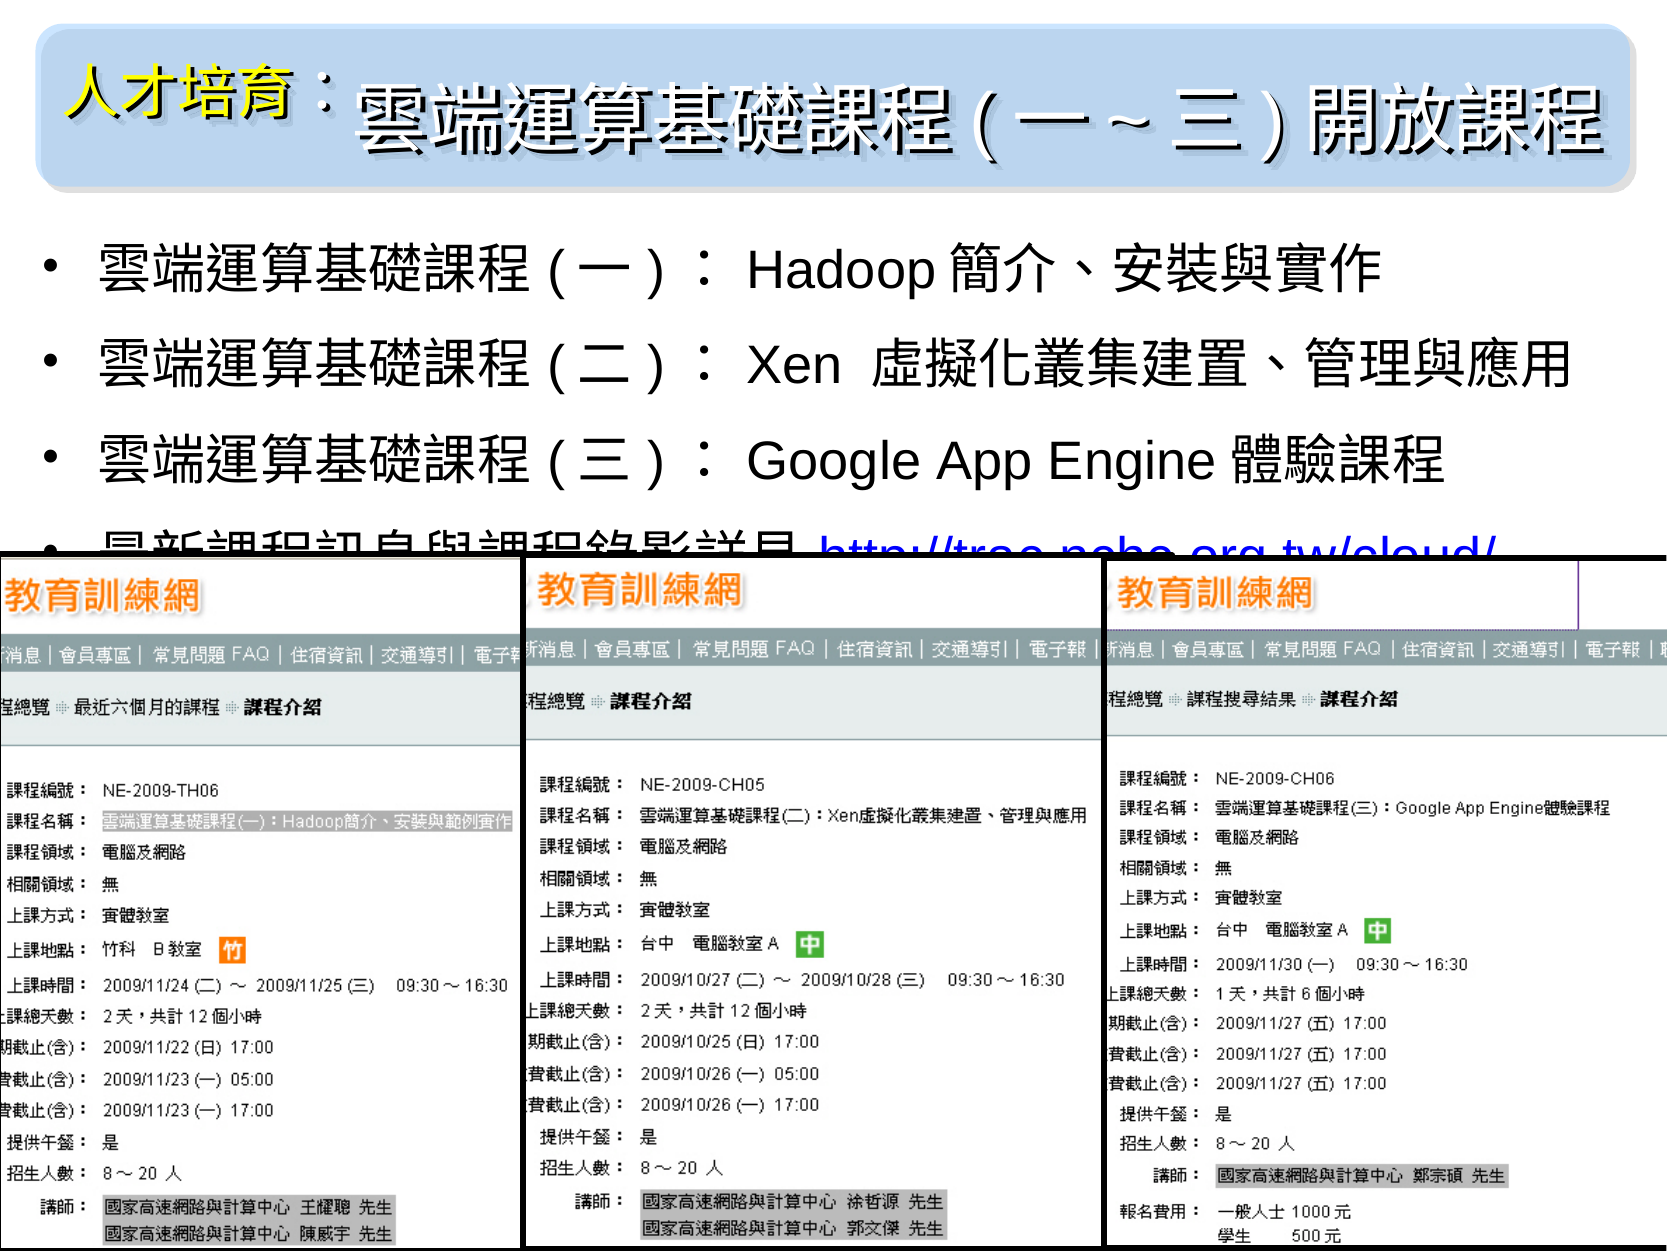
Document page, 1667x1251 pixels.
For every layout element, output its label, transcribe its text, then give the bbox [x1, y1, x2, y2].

text_box 人才培育：雲端運算基礎課程(一~三)開放課程 [35, 23, 1630, 187]
picture [1106, 561, 1667, 1246]
list 雲端運算基礎課程(一)：Hadoop簡介、安裝與實作 雲端運算基礎課程(二)：Xen 虛擬化叢集建置、管理與應用 雲端運算基礎課程(三)：Google App Engine體驗課程 最新課程訊息與課程錄影詳見http://trac.nchc.org.tw/cloud/ [41, 225, 1625, 536]
picture [0, 557, 520, 1249]
picture [525, 558, 1101, 1247]
